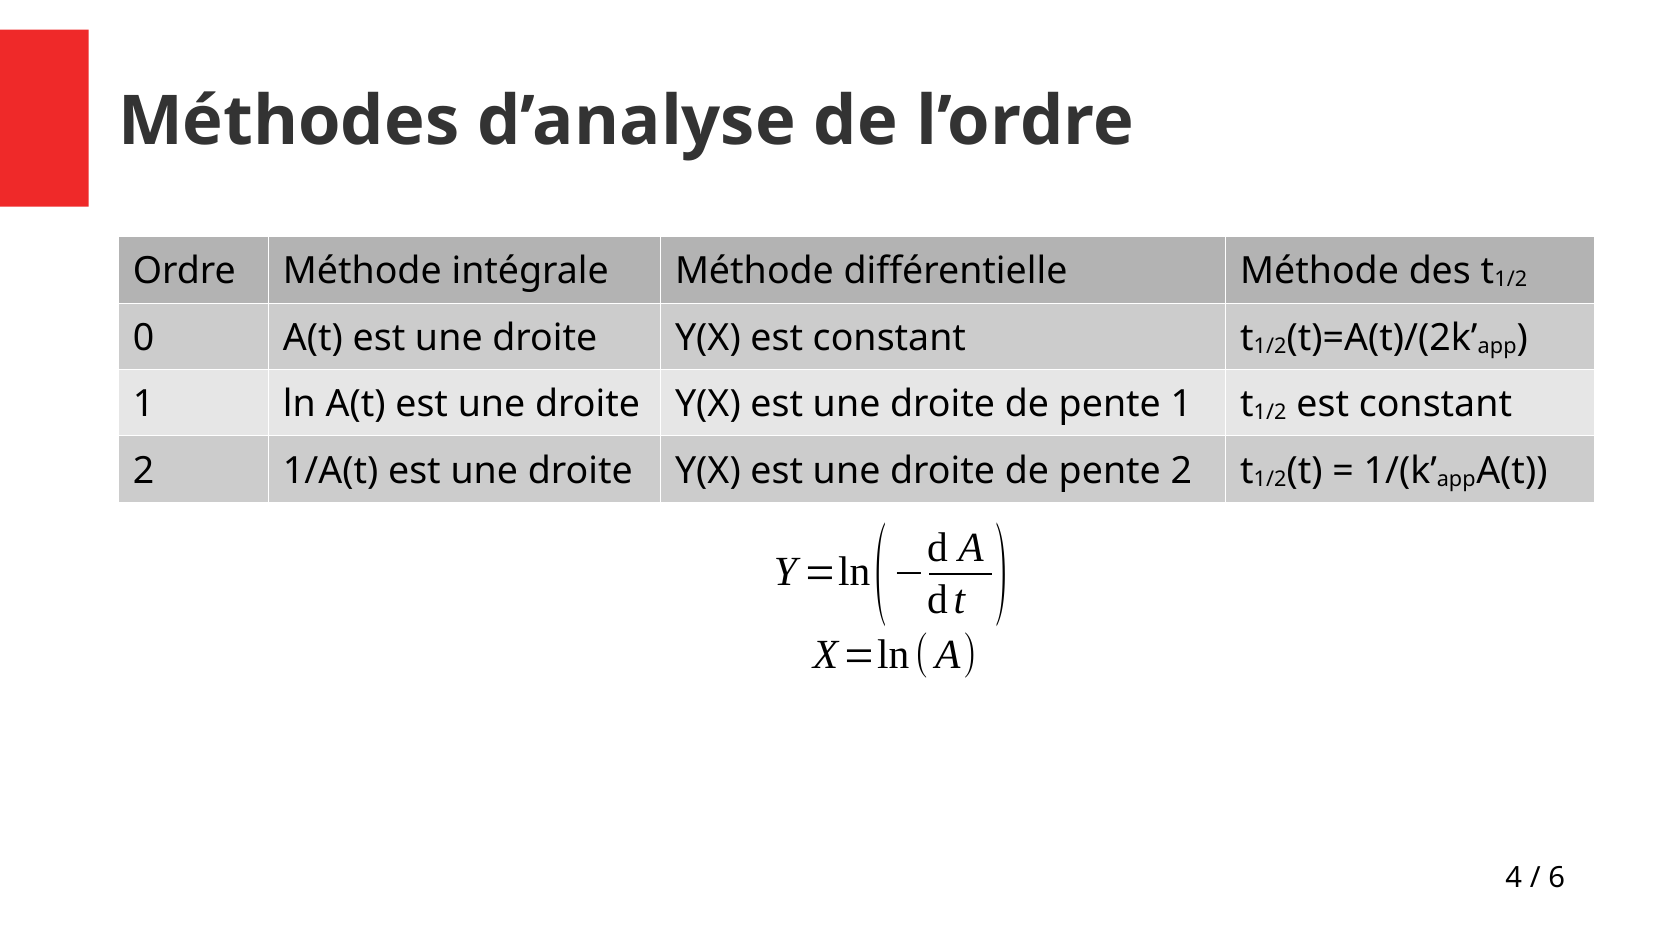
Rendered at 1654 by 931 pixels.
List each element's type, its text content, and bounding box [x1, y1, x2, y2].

table_cell t1/2(t) = 1/(k’appA(t)) [1226, 436, 1594, 502]
table_cell Y(X) est une droite de pente 2 [661, 436, 1225, 502]
table_header Méthode intégrale [269, 237, 660, 303]
table_header Méthode des t1/2 [1226, 237, 1594, 303]
title Méthodes d’analyse de l’ordre [118, 29, 1595, 207]
table_cell t1/2 est constant [1226, 370, 1594, 435]
table_header Méthode différentielle [661, 237, 1225, 303]
chart [767, 519, 1021, 681]
table_cell Y(X) est une droite de pente 1 [661, 370, 1225, 435]
table_cell 2 [119, 436, 268, 502]
table_header Ordre [119, 237, 268, 303]
table_cell ln A(t) est une droite [269, 370, 660, 435]
table_cell 1 [119, 370, 268, 435]
table_cell t1/2(t)=A(t)/(2k’app) [1226, 304, 1594, 369]
table_cell Y(X) est constant [661, 304, 1225, 369]
table_cell 0 [119, 304, 268, 369]
table_cell 1/A(t) est une droite [269, 436, 660, 502]
table_cell A(t) est une droite [269, 304, 660, 369]
